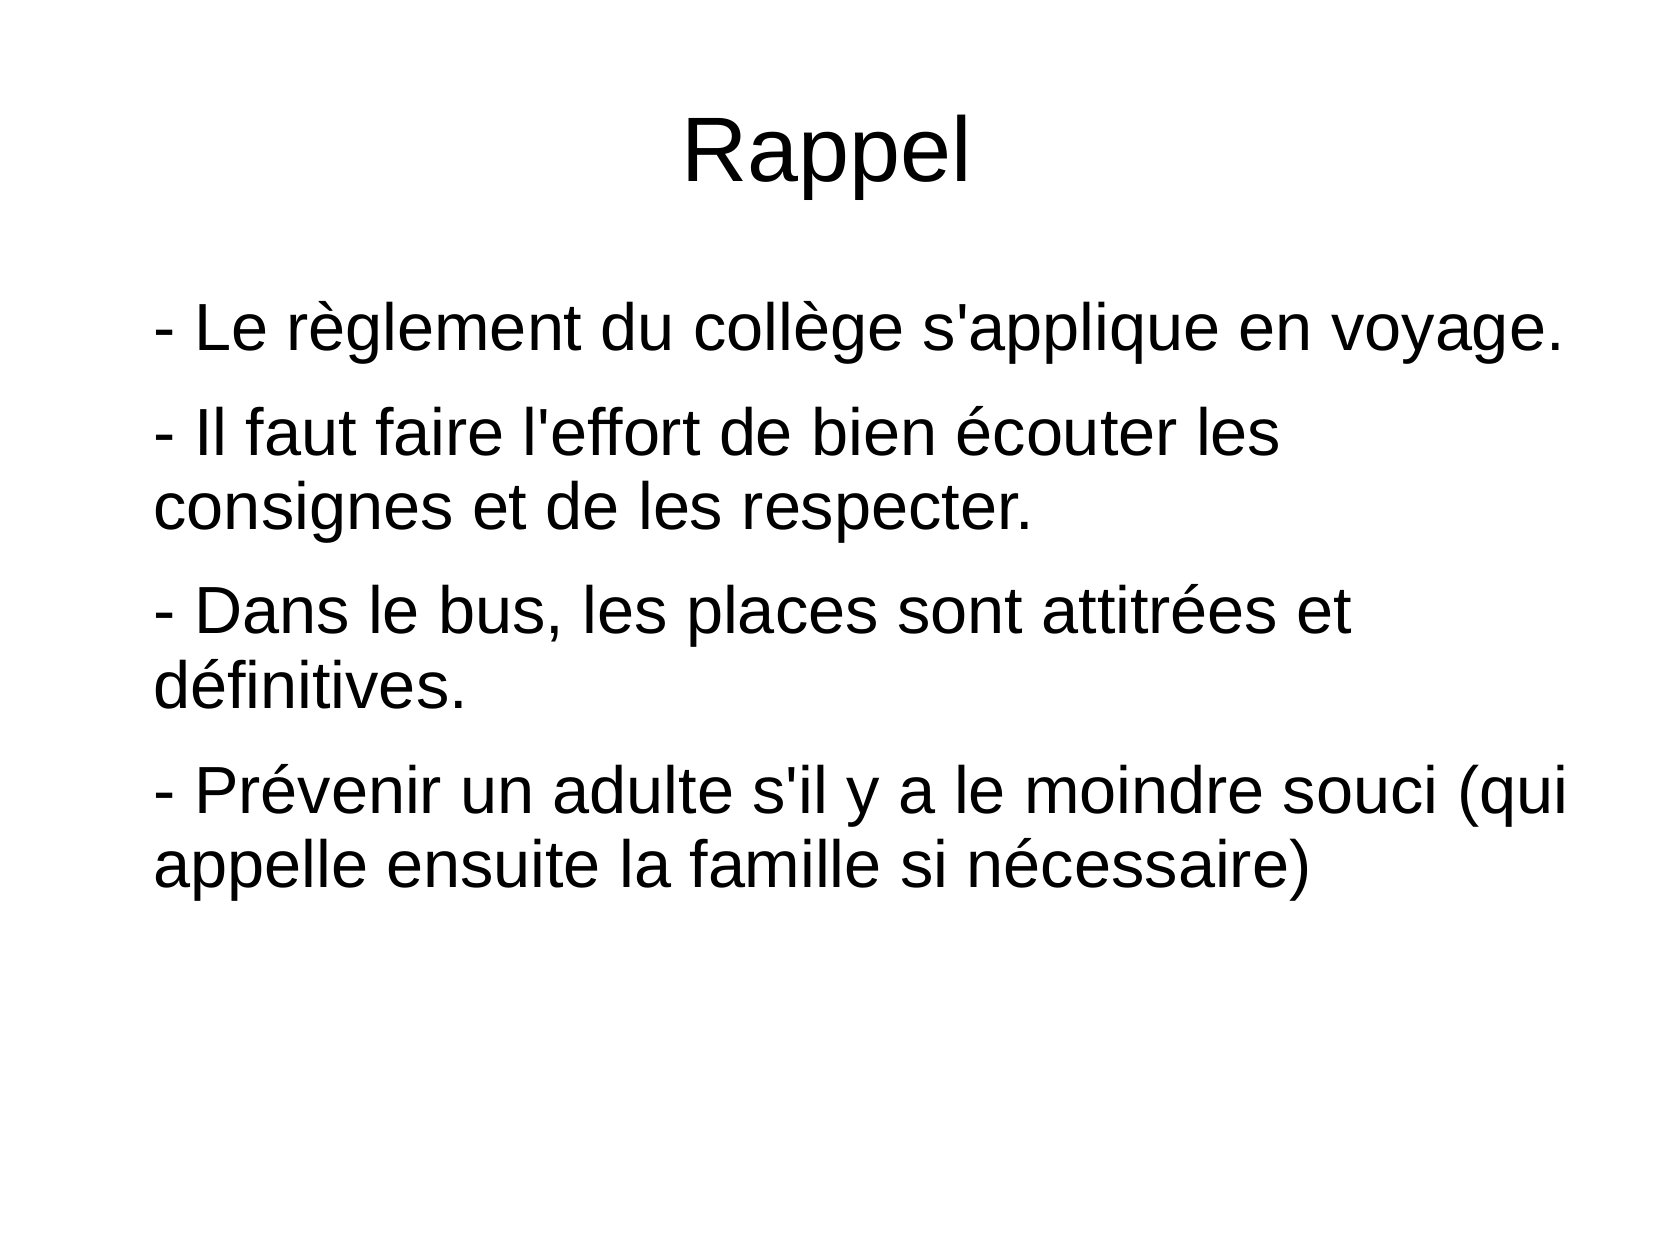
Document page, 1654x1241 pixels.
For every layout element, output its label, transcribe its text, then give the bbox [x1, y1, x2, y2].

title Rappel [82, 47, 1571, 252]
list - Le règlement du collège s'applique en voyage. - Il faut faire l'effort de bien écouter les consignes et de les respecter. - Dans le bus, les places sont attitrées et définitives. - Prévenir un adulte s'il y a le moindre souci (qui appelle ensuite la famille si nécessaire) [82, 290, 1571, 1010]
